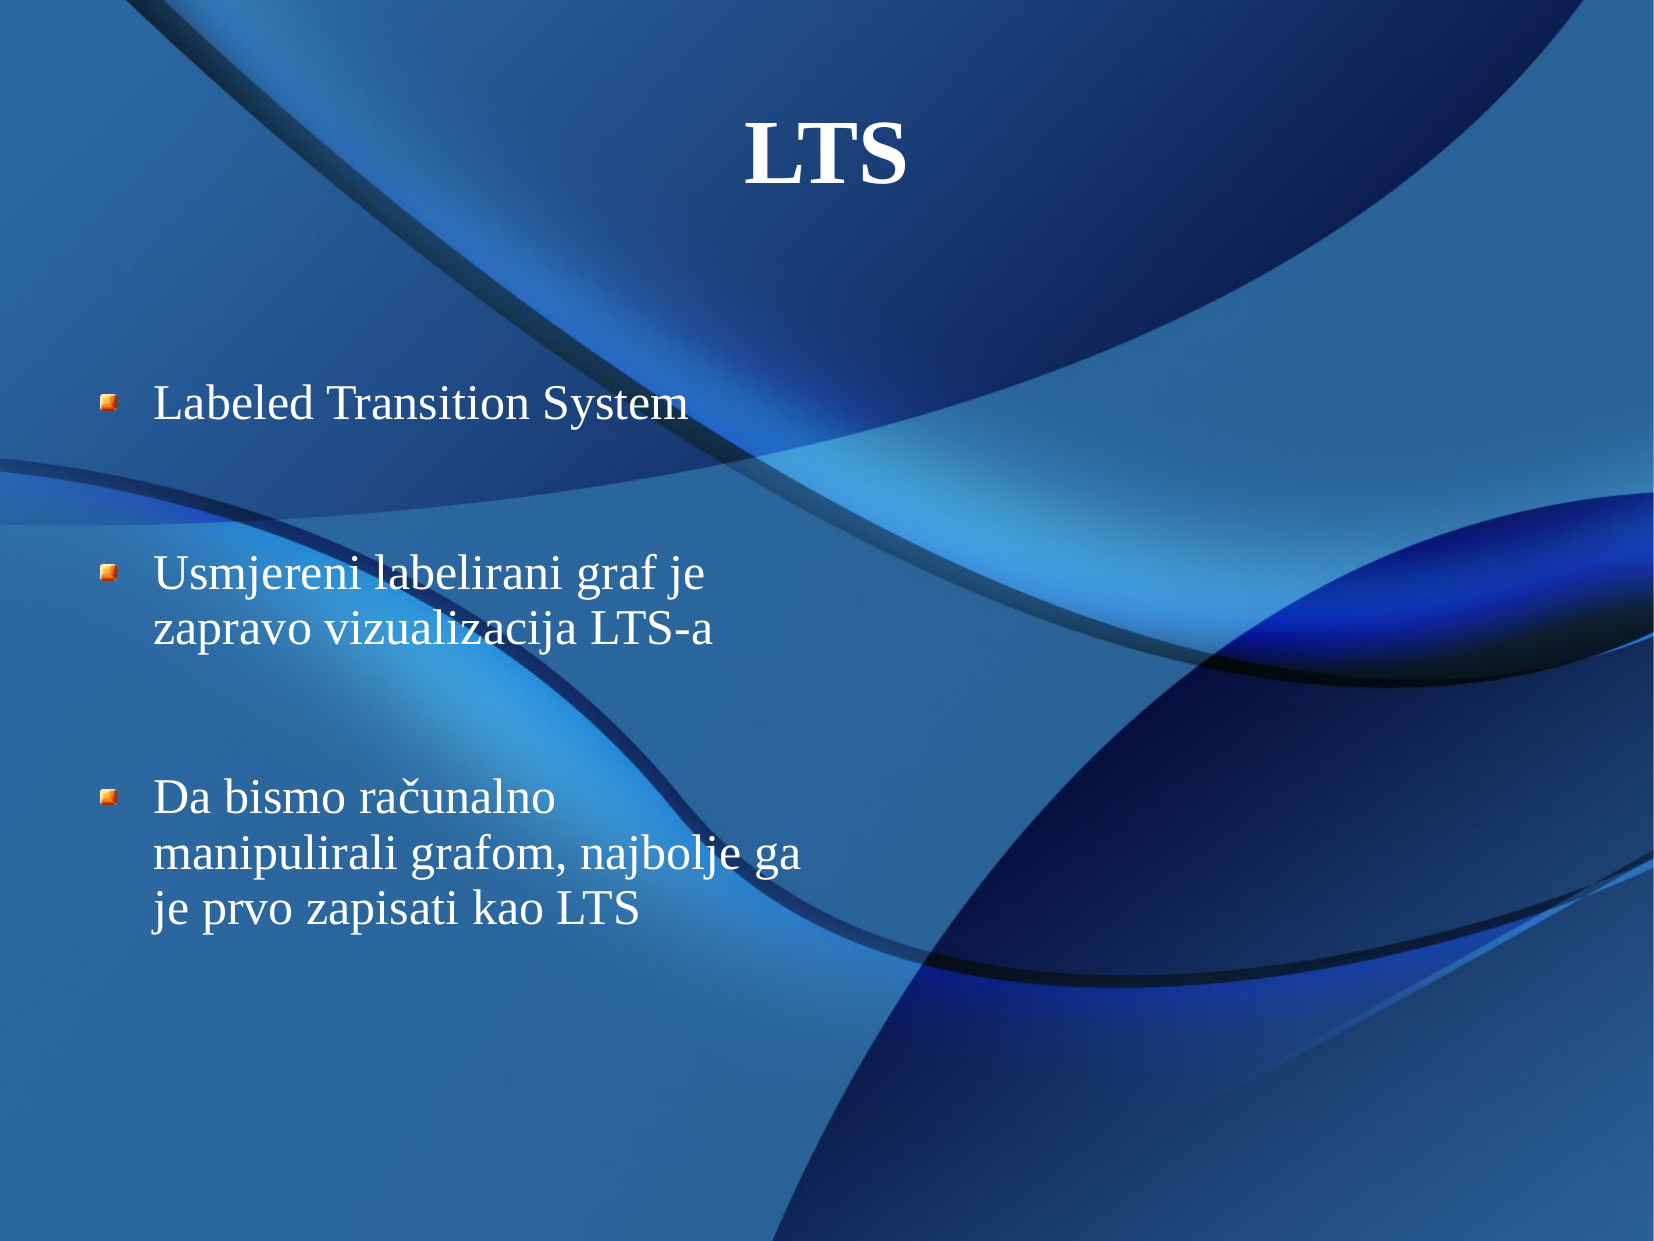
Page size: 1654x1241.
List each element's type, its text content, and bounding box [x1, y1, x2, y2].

title LTS [82, 49, 1571, 257]
picture [0, 0, 1654, 1241]
list Labeled Transition System Usmjereni labelirani graf je zapravo vizualizacija LTS-a Da bismo računalno manipulirali grafom, najbolje ga je prvo zapisati kao LTS [82, 290, 809, 1094]
